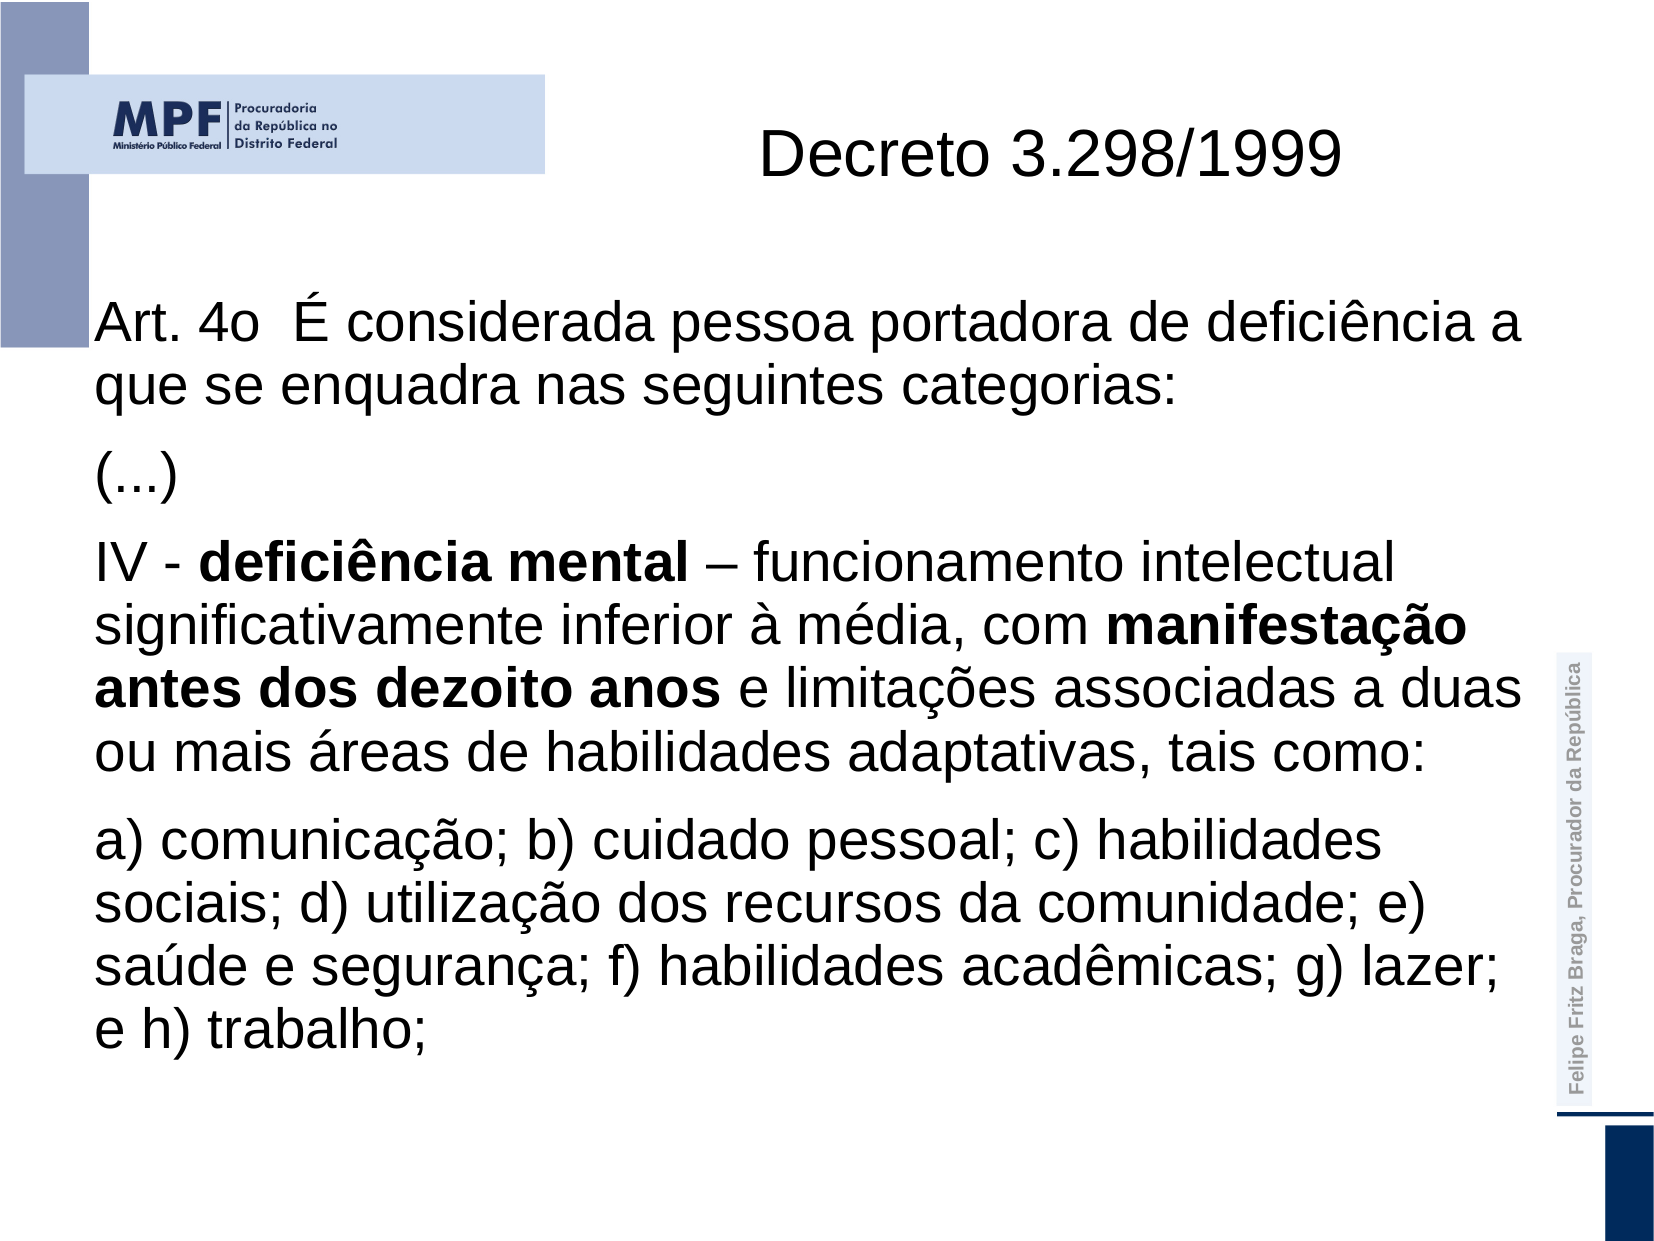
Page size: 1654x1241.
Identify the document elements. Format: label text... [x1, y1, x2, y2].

picture [0, 2, 1654, 1241]
list Art. 4o É considerada pessoa portadora de deficiência a que se enquadra nas seguintes categorias: (...) IV - deficiência mental – funcionamento intelectual significativamente inferior à média, com manifestação antes dos dezoito anos e limitações associadas a duas ou mais áreas de habilidades adaptativas, tais como: a) comunicação; b) cuidado pessoal; c) habilidades sociais; d) utilização dos recursos da comunidade; e) saúde e segurança; f) habilidades acadêmicas; g) lazer; e h) trabalho; [94, 290, 1548, 1109]
title Decreto 3.298/1999 [531, 49, 1571, 257]
